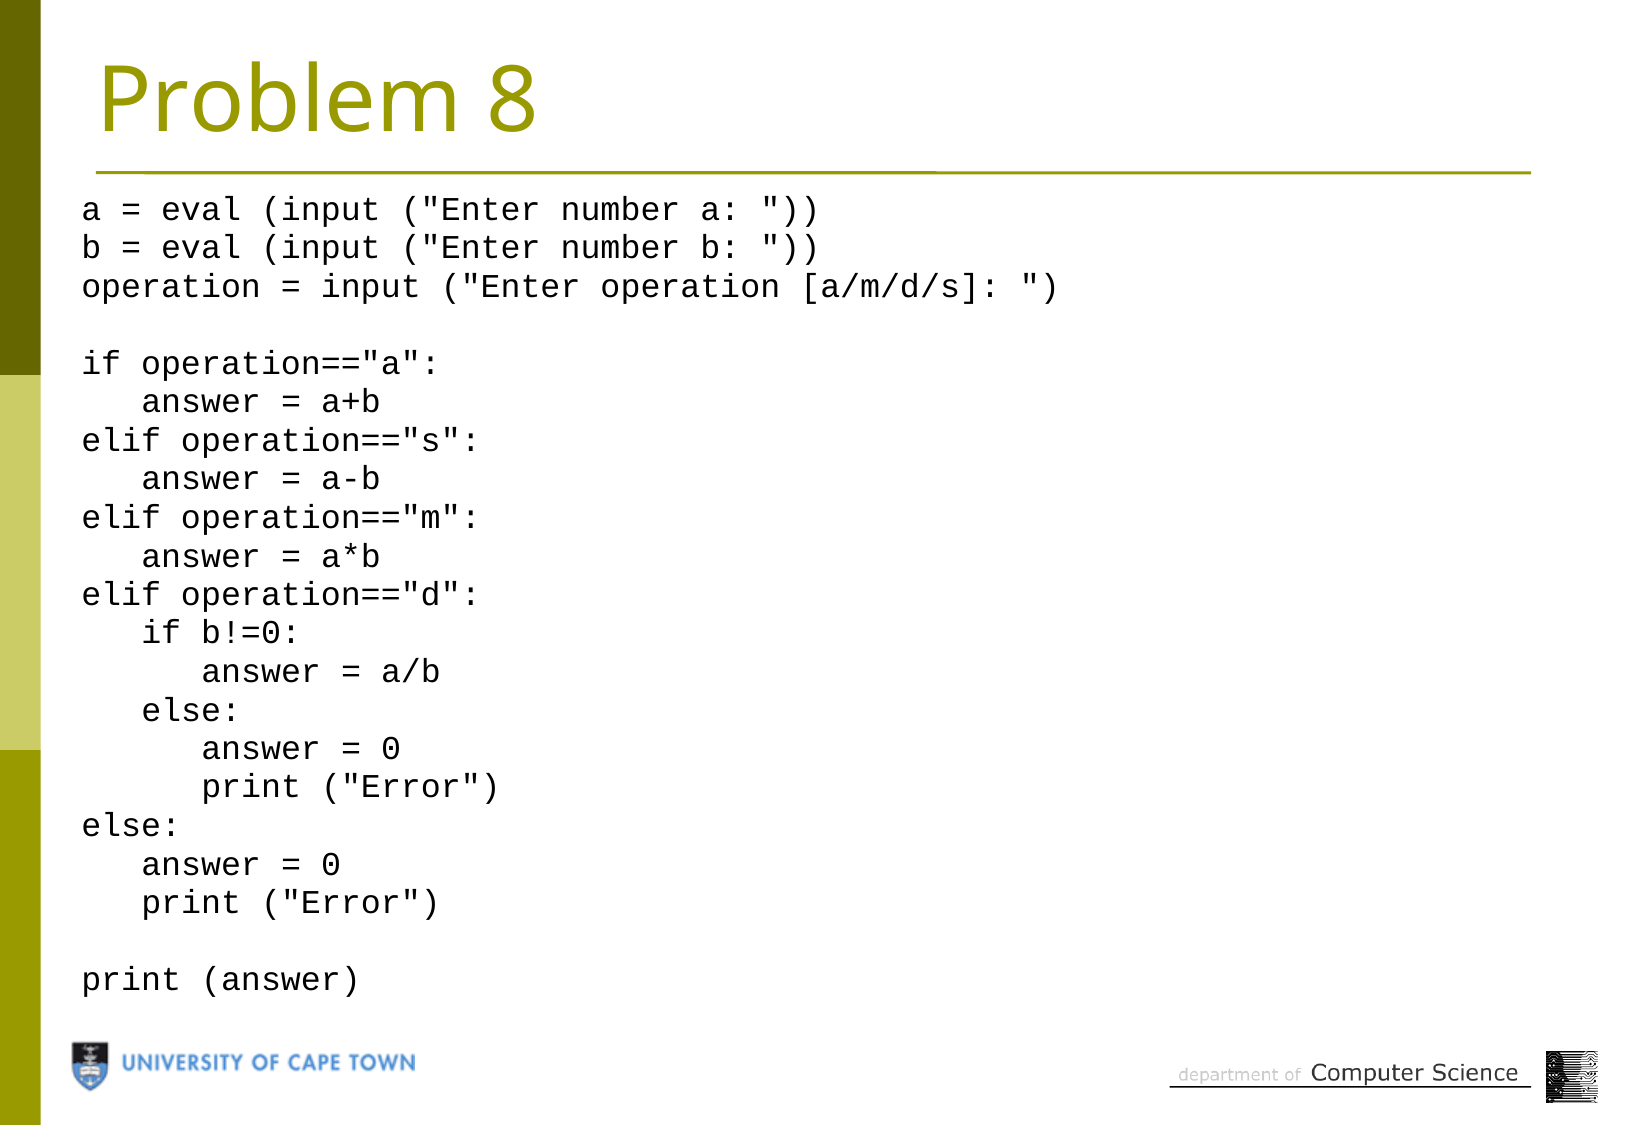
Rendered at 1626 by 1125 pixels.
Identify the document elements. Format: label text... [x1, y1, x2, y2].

list a = eval (input ("Enter number a: ")) b = eval (input ("Enter number b: ")) operation = input ("Enter operation [a/m/d/s]: ") if operation=="a": answer = a+b elif operation=="s": answer = a-b elif operation=="m": answer = a*b elif operation=="d": if b!=0: answer = a/b else: answer = 0 print ("Error") else: answer = 0 print ("Error") print (answer) [81, 196, 1543, 1005]
title Problem 8 [81, 21, 1543, 180]
picture [61, 1024, 415, 1103]
picture [1546, 1051, 1598, 1103]
picture [1169, 1043, 1532, 1091]
